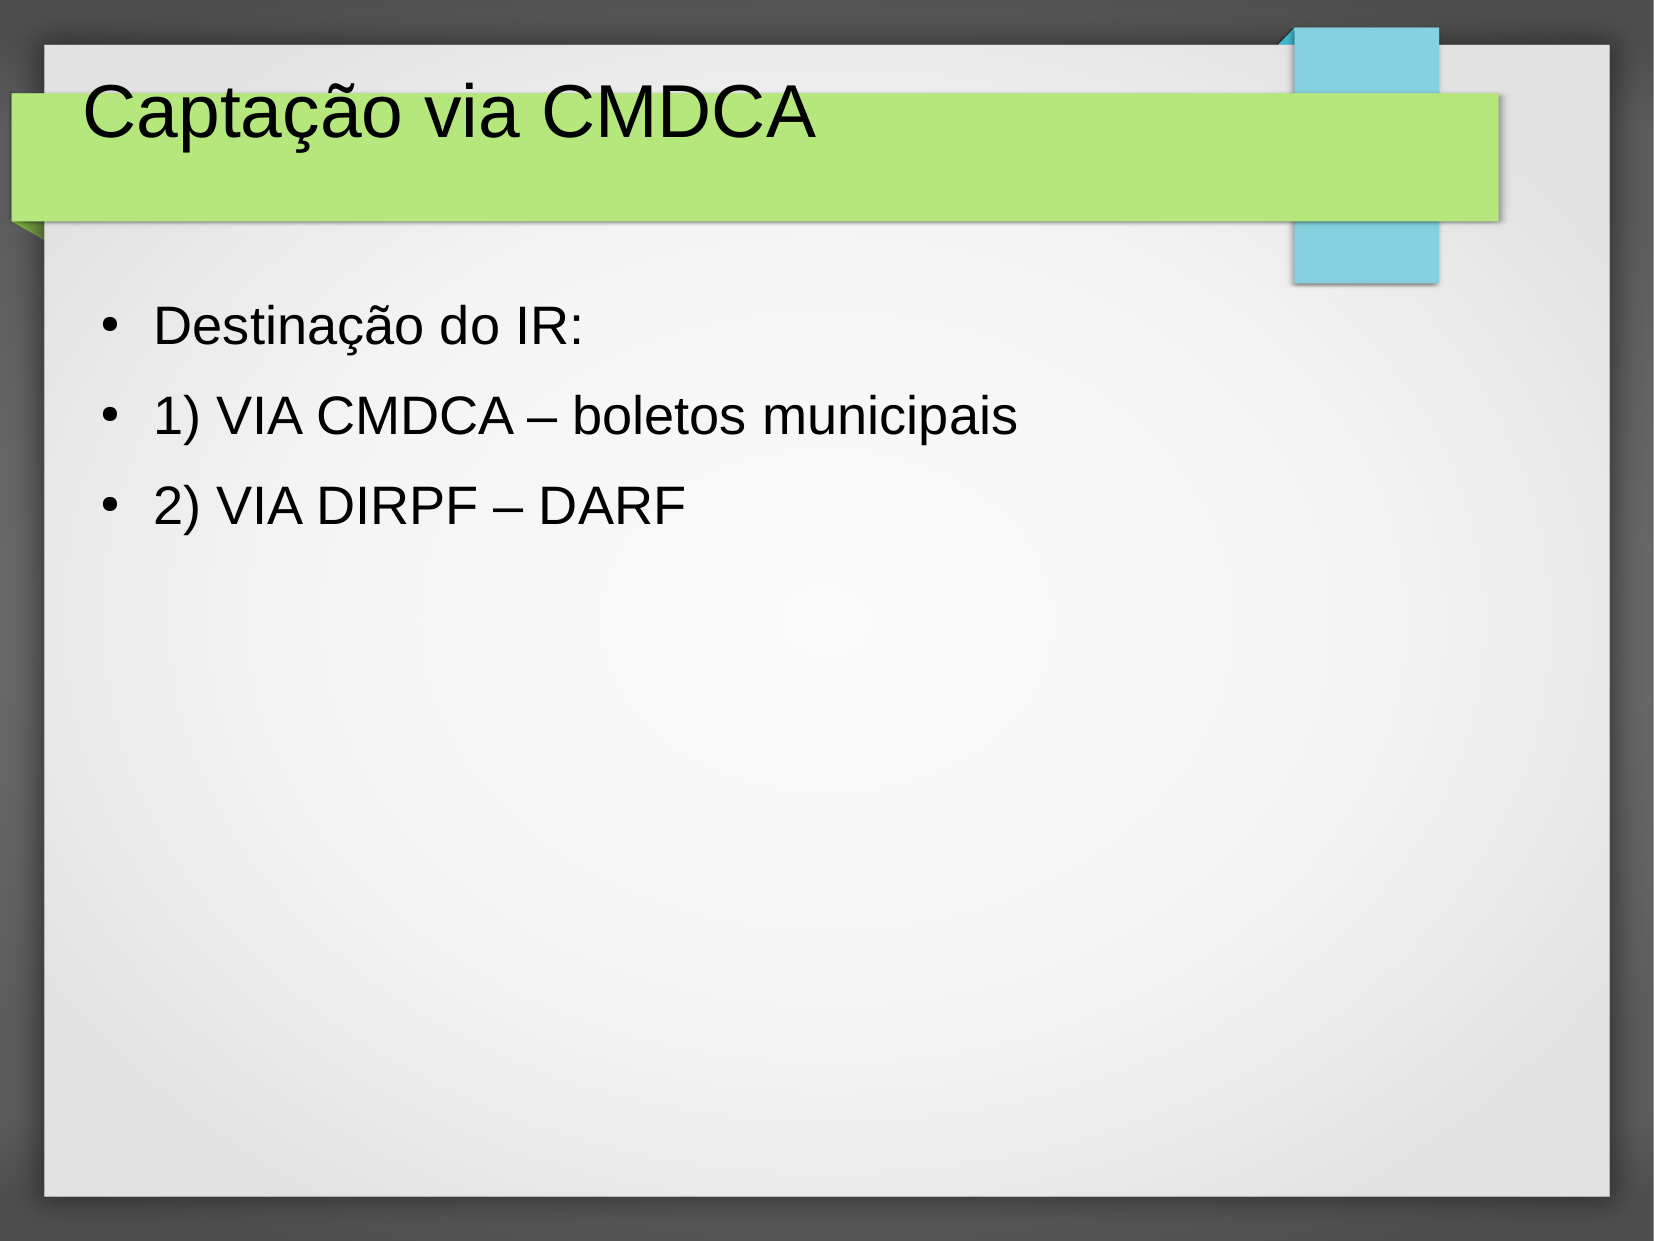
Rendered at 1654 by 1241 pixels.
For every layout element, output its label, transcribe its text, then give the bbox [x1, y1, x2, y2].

list Destinação do IR: 1) VIA CMDCA – boletos municipais 2) VIA DIRPF – DARF [82, 295, 1571, 1015]
picture [0, 0, 1654, 1241]
title Captação via CMDCA [82, 69, 1264, 238]
